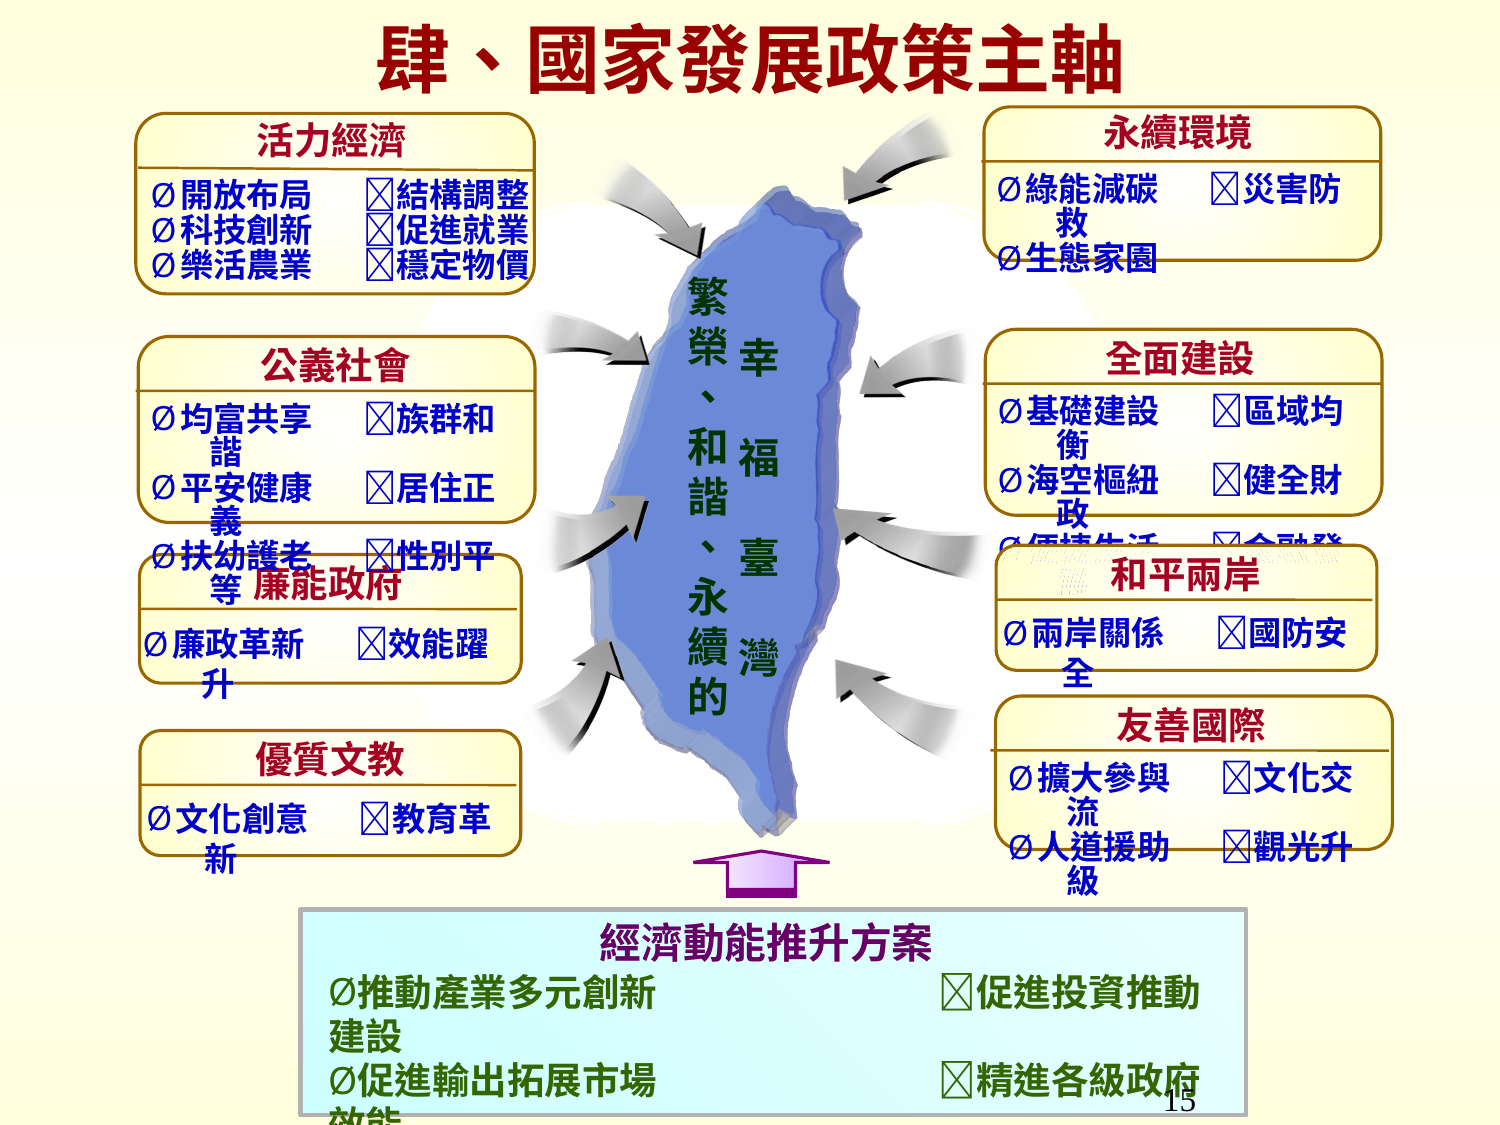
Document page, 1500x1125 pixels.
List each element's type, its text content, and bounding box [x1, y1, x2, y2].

text_box 廉能政府 [381, 552, 391, 568]
text_box 廉能政府 [155, 552, 164, 562]
text_box [226, 672, 519, 684]
text_box 幸 福 臺 灣 [718, 287, 801, 727]
text_box 全面建設 [985, 327, 1376, 382]
text_box [1002, 512, 1058, 516]
text_box [1123, 843, 1140, 850]
text_box [1001, 253, 1011, 261]
picture [1005, 261, 1016, 268]
picture [1035, 537, 1045, 543]
text_box [1019, 253, 1040, 261]
text_box [214, 672, 222, 681]
text_box [1109, 253, 1127, 261]
picture [384, 543, 391, 552]
picture [788, 110, 1141, 827]
text_box [954, 910, 1246, 1070]
text_box [1009, 253, 1017, 261]
text_box [1070, 662, 1085, 669]
text_box [1057, 843, 1074, 850]
text_box 友善國際 [992, 694, 1390, 749]
text_box [1250, 843, 1258, 850]
text_box [1099, 843, 1108, 850]
text_box 廉能政府 [368, 552, 378, 568]
text_box 公義社會 [125, 334, 547, 396]
text_box [1020, 843, 1028, 850]
text_box [1084, 512, 1365, 516]
text_box [1131, 253, 1152, 261]
text_box [1225, 843, 1235, 850]
text_box 兩岸關係 國防安全 [987, 605, 1394, 661]
text_box [1156, 253, 1374, 261]
text_box [142, 672, 210, 684]
text_box 15 [1147, 1070, 1498, 1125]
text_box [1111, 843, 1119, 850]
text_box 廉能政府 [159, 552, 171, 566]
text_box [1238, 843, 1248, 850]
text_box 推動產業多元創新 促進投資推動建設 促進輸出拓展市場 精進各級政府效能 強化產業人才培訓 [313, 962, 1236, 1125]
text_box [1310, 843, 1329, 850]
text_box [1044, 253, 1061, 261]
text_box 經濟動能推升方案 [584, 909, 954, 962]
text_box [999, 661, 1073, 671]
text_box [991, 253, 999, 258]
text_box 擴大參與 文化交流 人道援助 觀光升級 [992, 756, 1396, 843]
text_box [226, 846, 518, 856]
text_box 基礎建設 區域均衡 海空樞紐 健全財政 便捷生活 金融發展 [982, 389, 1386, 512]
text_box 開放布局 結構調整 科技創新 促進就業 樂活農業 穩定物價 [135, 173, 581, 296]
text_box [143, 846, 209, 856]
text_box [1345, 843, 1384, 850]
text_box 文化創意 教育革新 [131, 790, 537, 846]
text_box [692, 203, 841, 643]
text_box 繁 榮 、 和諧 、永 續 的 [667, 263, 750, 728]
text_box [1080, 253, 1106, 261]
text_box [235, 519, 519, 523]
text_box [218, 846, 222, 856]
text_box 廉能政府 [370, 557, 390, 570]
text_box [1284, 843, 1297, 850]
text_box [1376, 341, 1383, 389]
text_box [693, 851, 830, 890]
text_box [1083, 661, 1374, 671]
text_box [1012, 843, 1021, 850]
text_box 廉政革新 效能躍升 [127, 616, 535, 672]
text_box [155, 519, 220, 523]
text_box 廉能政府 [221, 552, 233, 565]
text_box 均富共享 族群和諧 平安健康 居住正義 扶幼護老 性別平等 [135, 396, 539, 519]
text_box 全面建設 [985, 385, 1376, 389]
text_box [1265, 843, 1271, 850]
text_box 永續環境 [978, 101, 1378, 163]
text_box 優質文教 [140, 728, 521, 790]
text_box [1168, 843, 1223, 850]
picture [376, 145, 759, 827]
text_box 和平兩岸 [995, 543, 1377, 605]
text_box 綠能減碳 災害防救 生態家園 [981, 166, 1384, 253]
picture [376, 540, 390, 552]
text_box [591, 326, 779, 837]
text_box [1076, 843, 1083, 850]
text_box [1031, 843, 1050, 850]
text_box 肆、國家發展政策主軸 [0, 0, 1500, 110]
text_box [995, 711, 1393, 756]
text_box 活力經濟 [128, 109, 536, 171]
text_box [301, 910, 584, 1115]
text_box 廉能政府 [121, 552, 535, 614]
